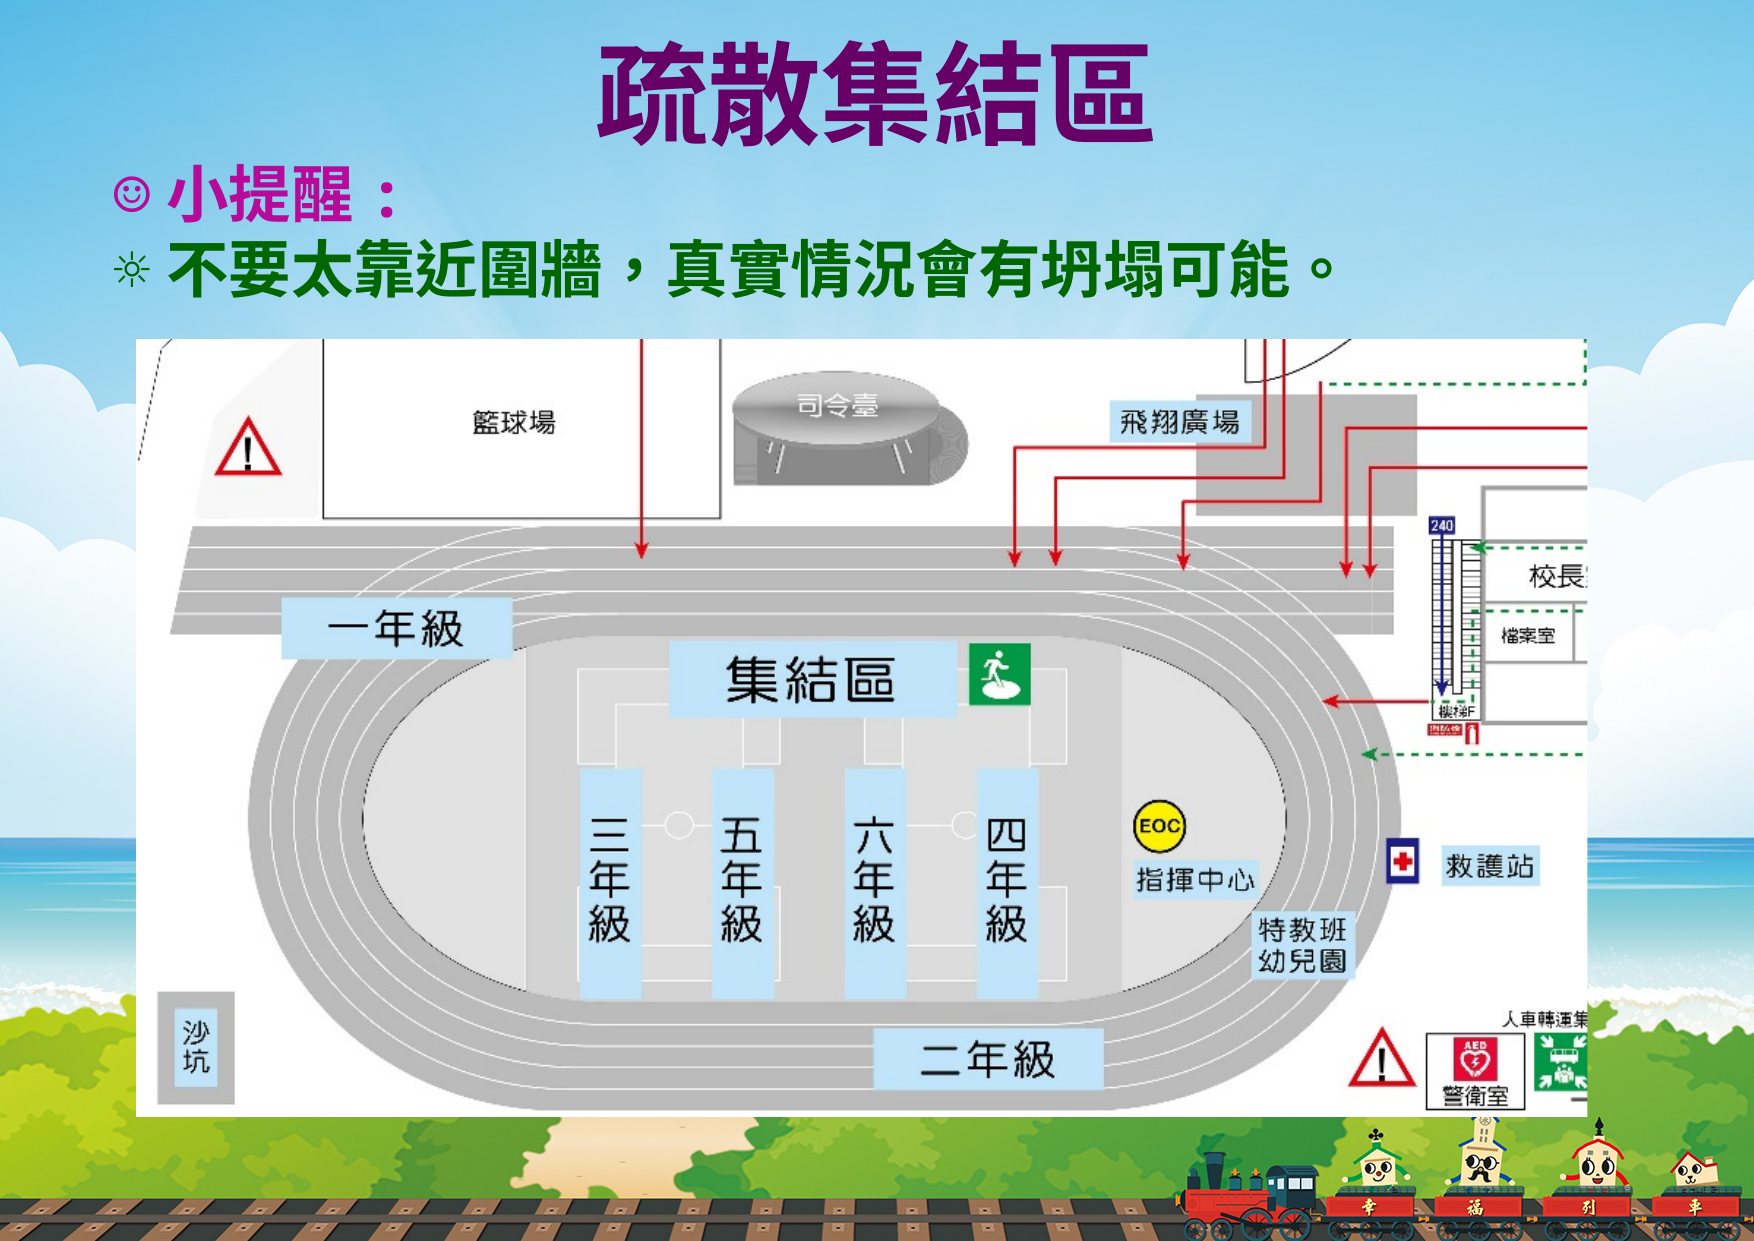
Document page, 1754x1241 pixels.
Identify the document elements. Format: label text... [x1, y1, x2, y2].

text_box 疏散集結區 [120, 8, 1634, 147]
picture [0, 0, 1754, 1241]
text_box ☺小提醒: ☼不要太靠近圍牆，真實情況會有坍塌可能。 [98, 147, 1653, 312]
